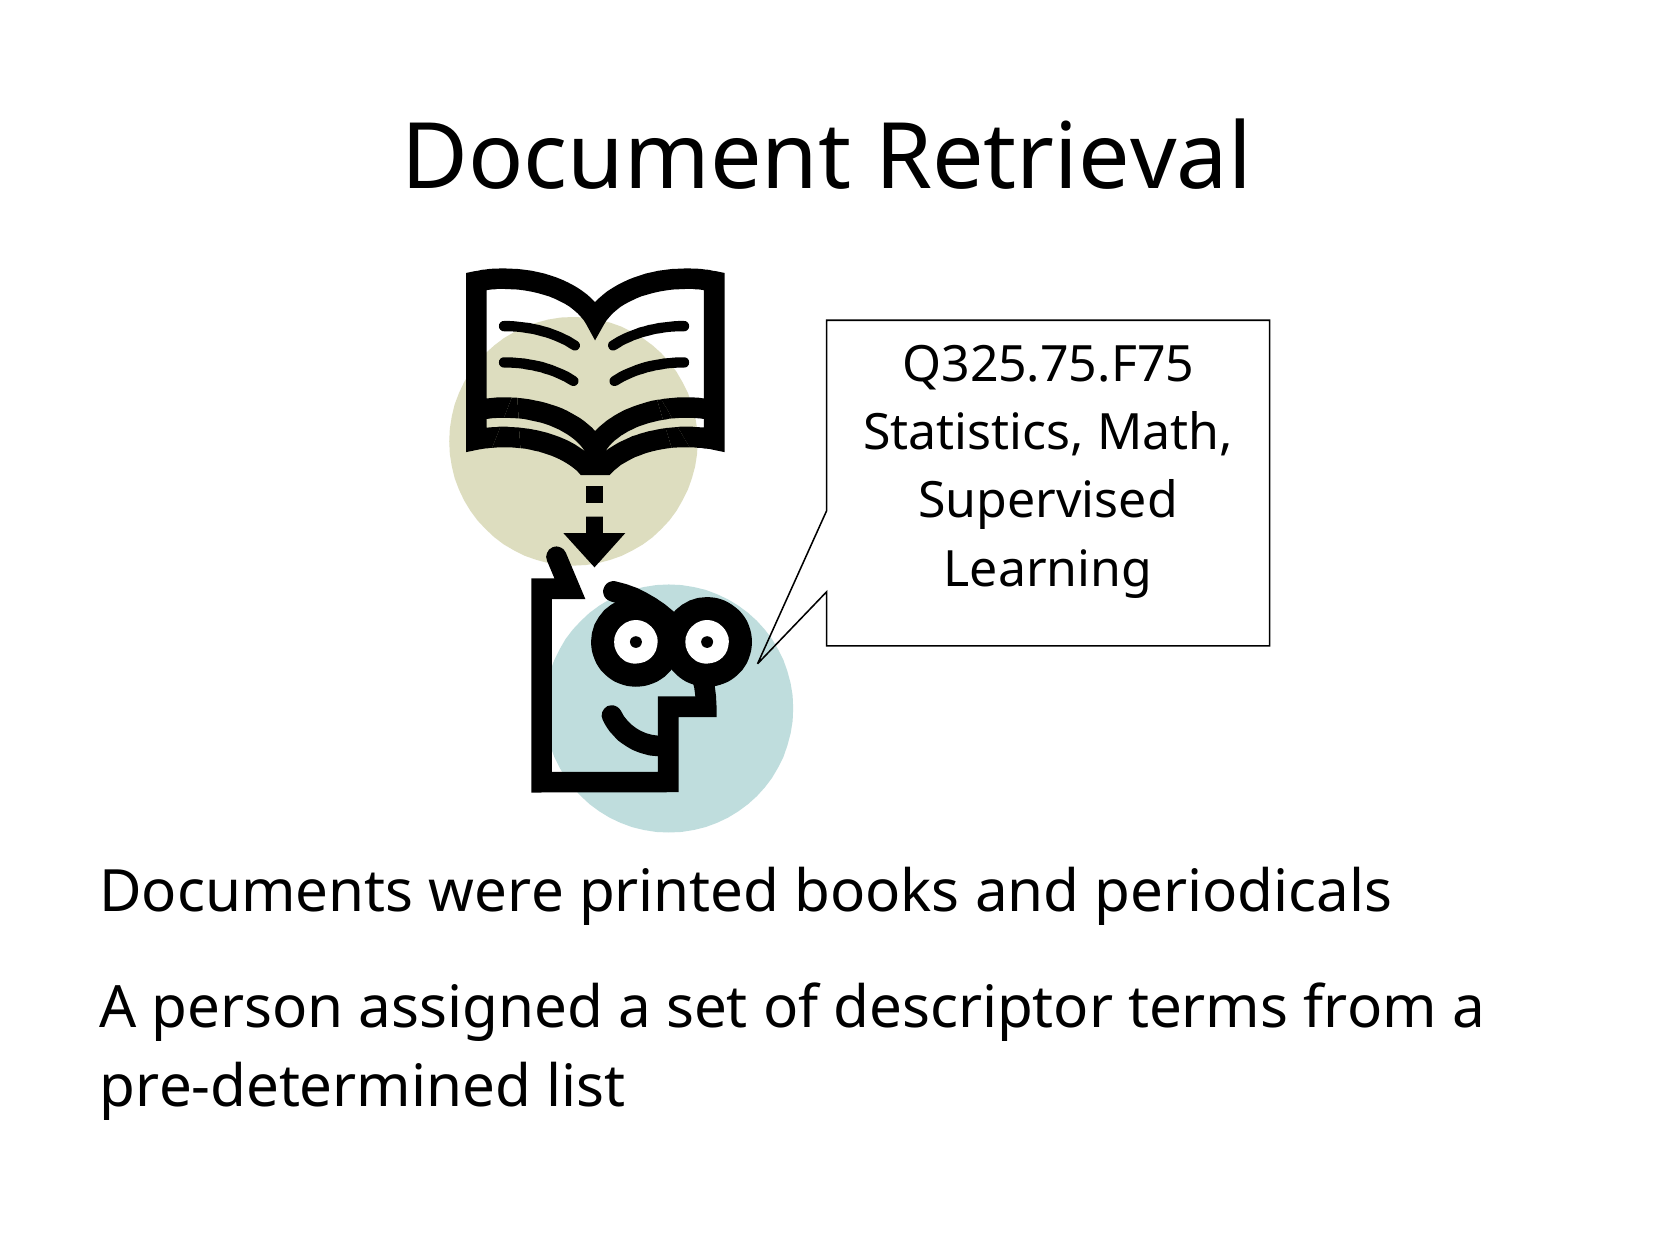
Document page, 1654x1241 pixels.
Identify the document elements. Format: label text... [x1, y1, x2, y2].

text_box Q325.75.F75 Statistics, Math, Supervised Learning [757, 320, 1270, 664]
picture [449, 268, 794, 833]
title Document Retrieval [82, 49, 1571, 257]
text_box Documents were printed books and periodicals A person assigned a set of descriptor terms from a pre-determined list [84, 841, 1583, 1132]
